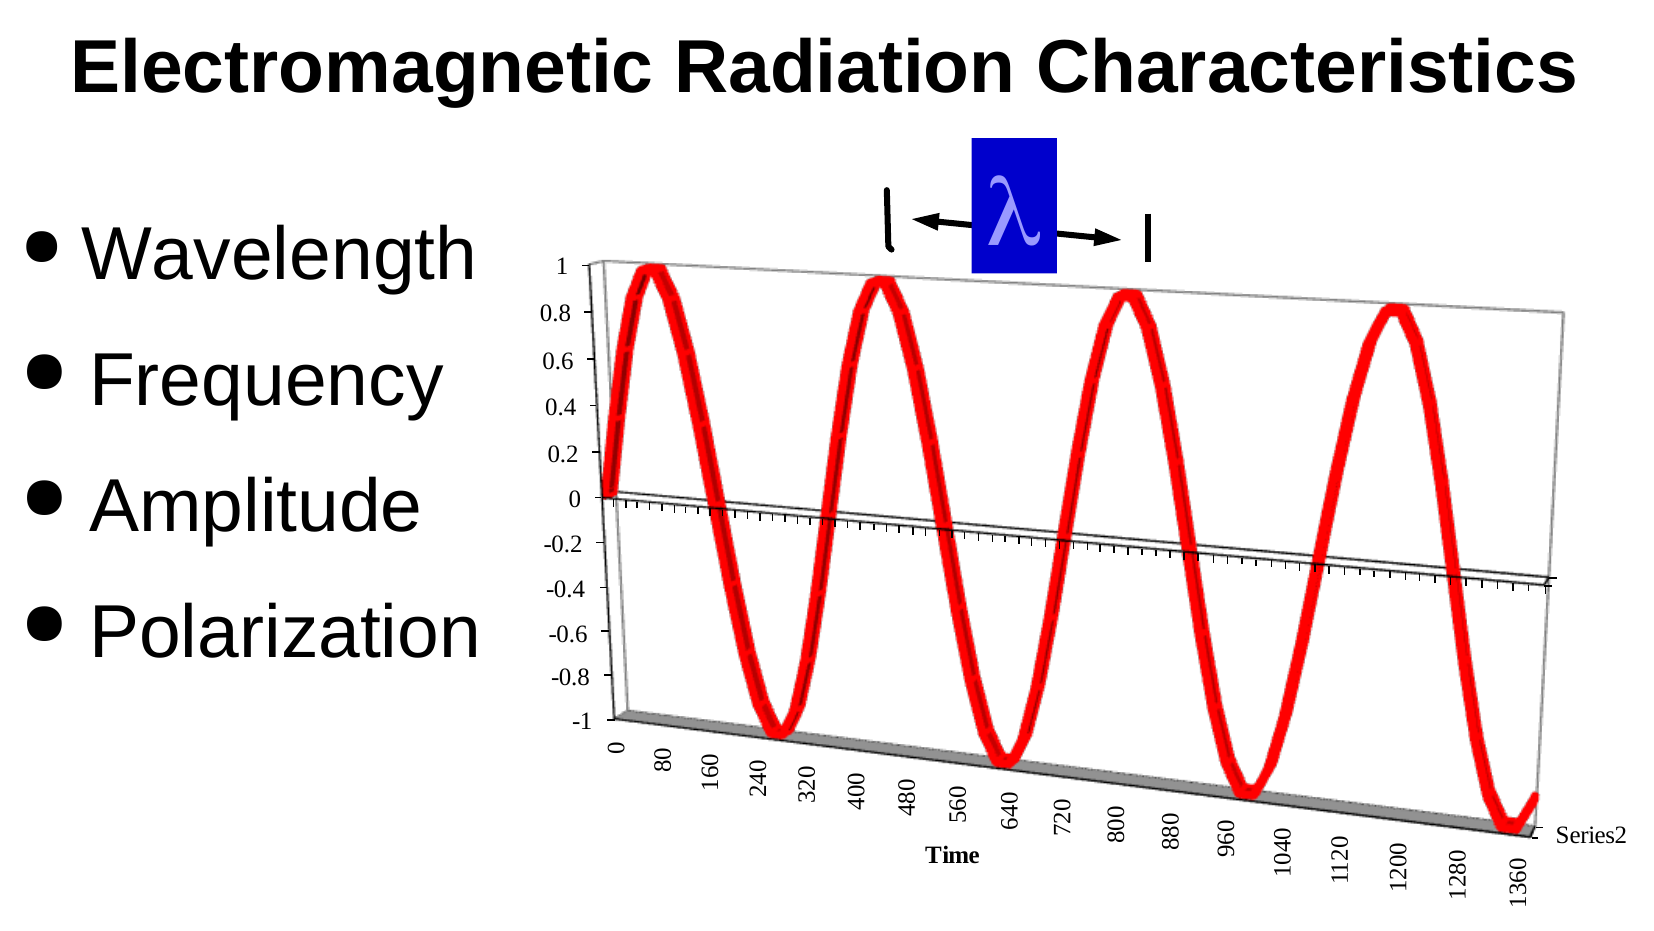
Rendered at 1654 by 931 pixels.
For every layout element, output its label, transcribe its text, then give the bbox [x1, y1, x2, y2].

chart [499, 129, 1654, 931]
text_box Wavelength Frequency Amplitude Polarization [5, 197, 499, 681]
title Electromagnetic Radiation Characteristics [0, 11, 1654, 113]
text_box  [971, 138, 1057, 274]
